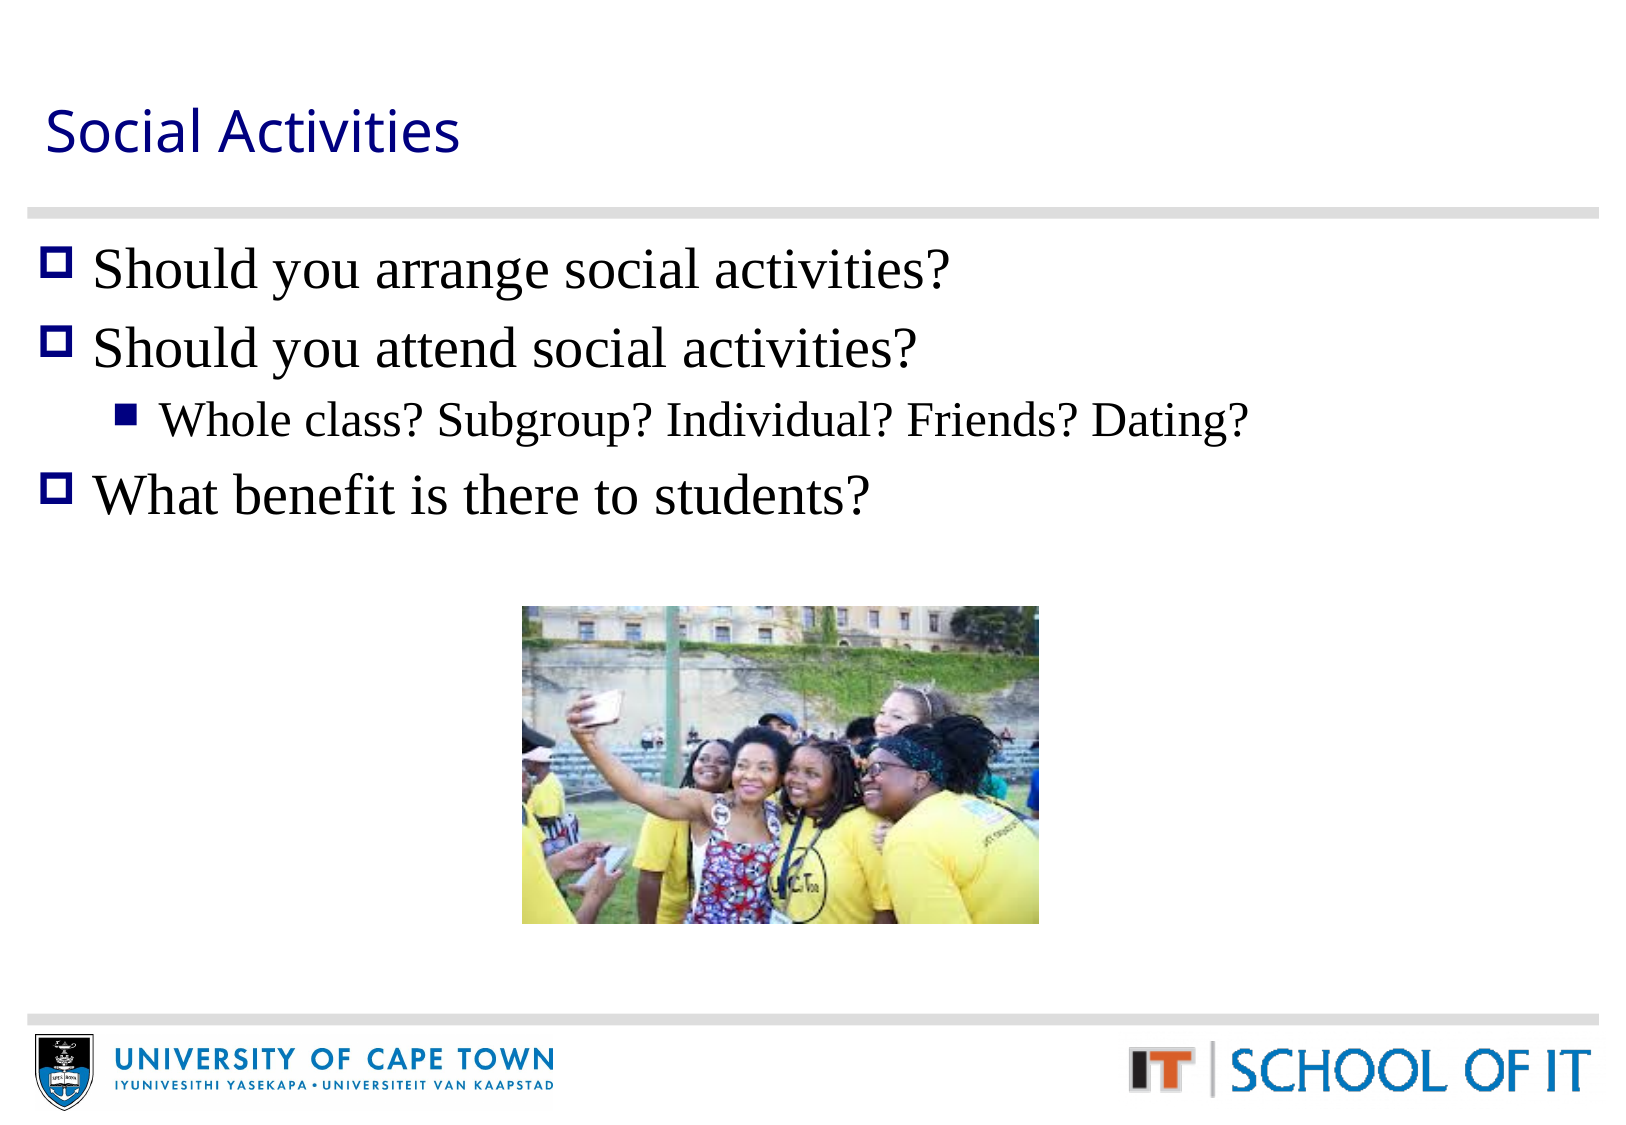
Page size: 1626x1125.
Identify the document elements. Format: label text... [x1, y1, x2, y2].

title Social Activities [45, 66, 1583, 194]
picture [1118, 1030, 1606, 1109]
list Should you arrange social activities? Should you attend social activities? Whole class? Subgroup? Individual? Friends? Dating? What benefit is there to students? [36, 236, 1579, 998]
picture [522, 606, 1039, 924]
picture [35, 1034, 553, 1111]
